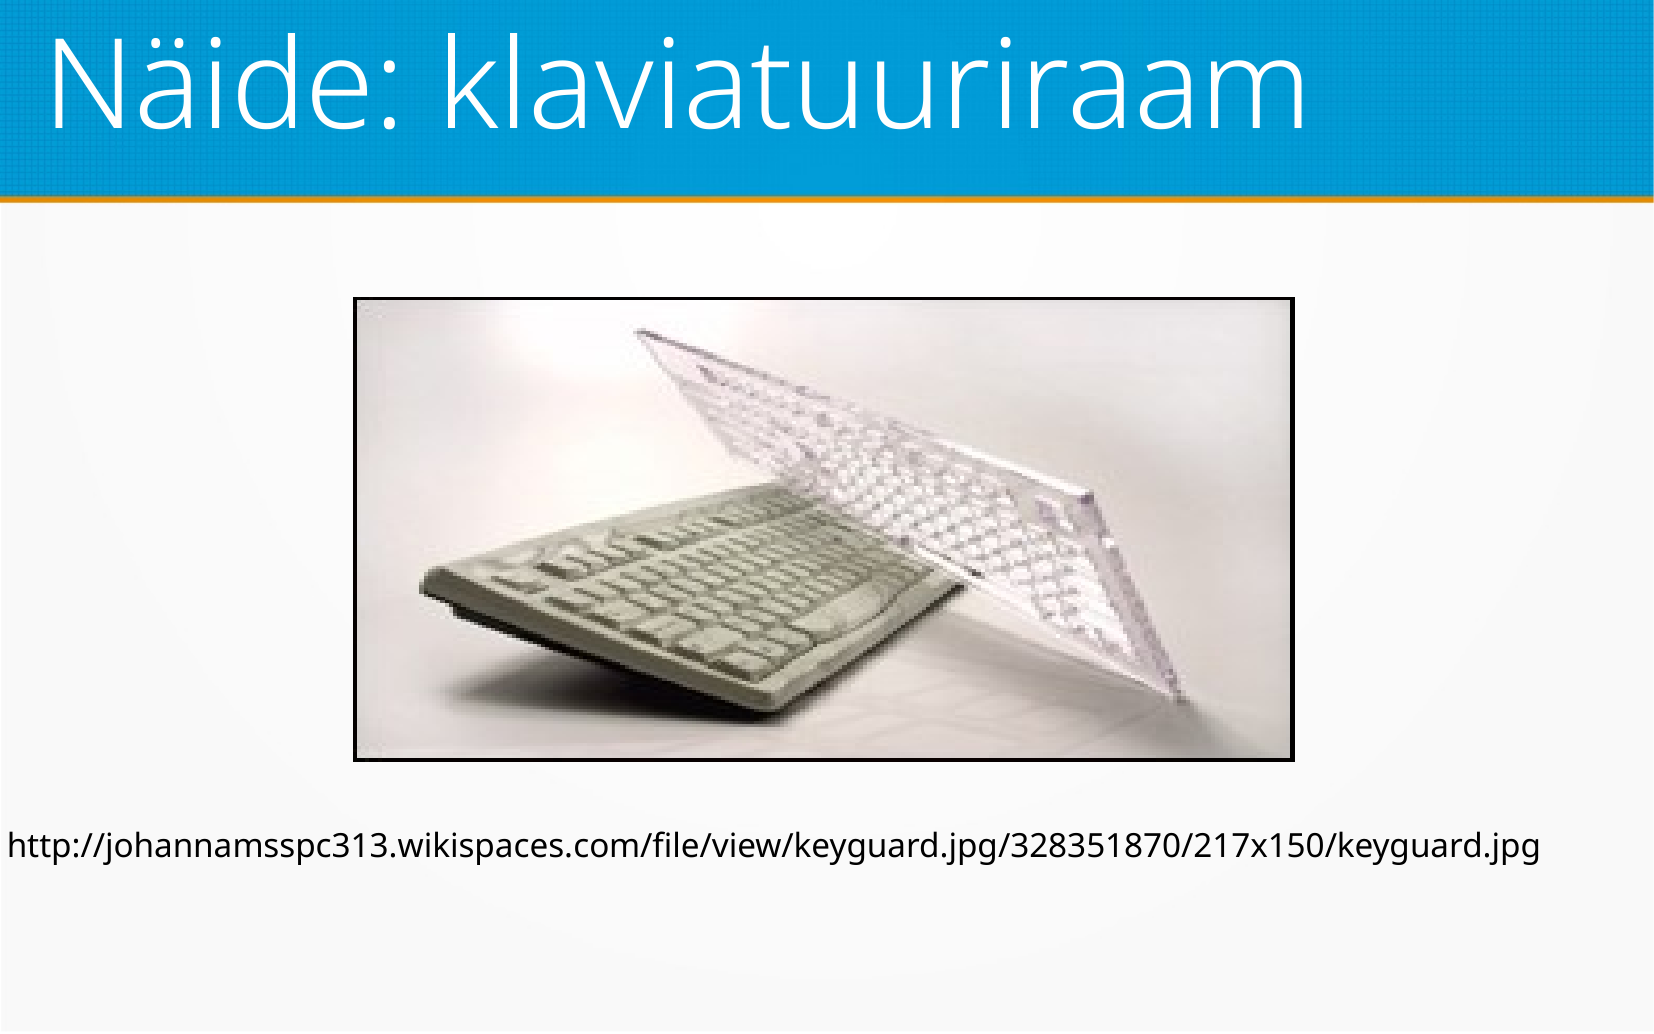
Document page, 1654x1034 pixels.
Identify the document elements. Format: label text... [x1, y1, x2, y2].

picture [0, 195, 1654, 1034]
title Näide: klaviatuuriraam [43, 0, 1619, 166]
text_box http://johannamsspc313.wikispaces.com/file/view/keyguard.jpg/328351870/217x150/keyguard.jpg [1, 795, 1654, 895]
